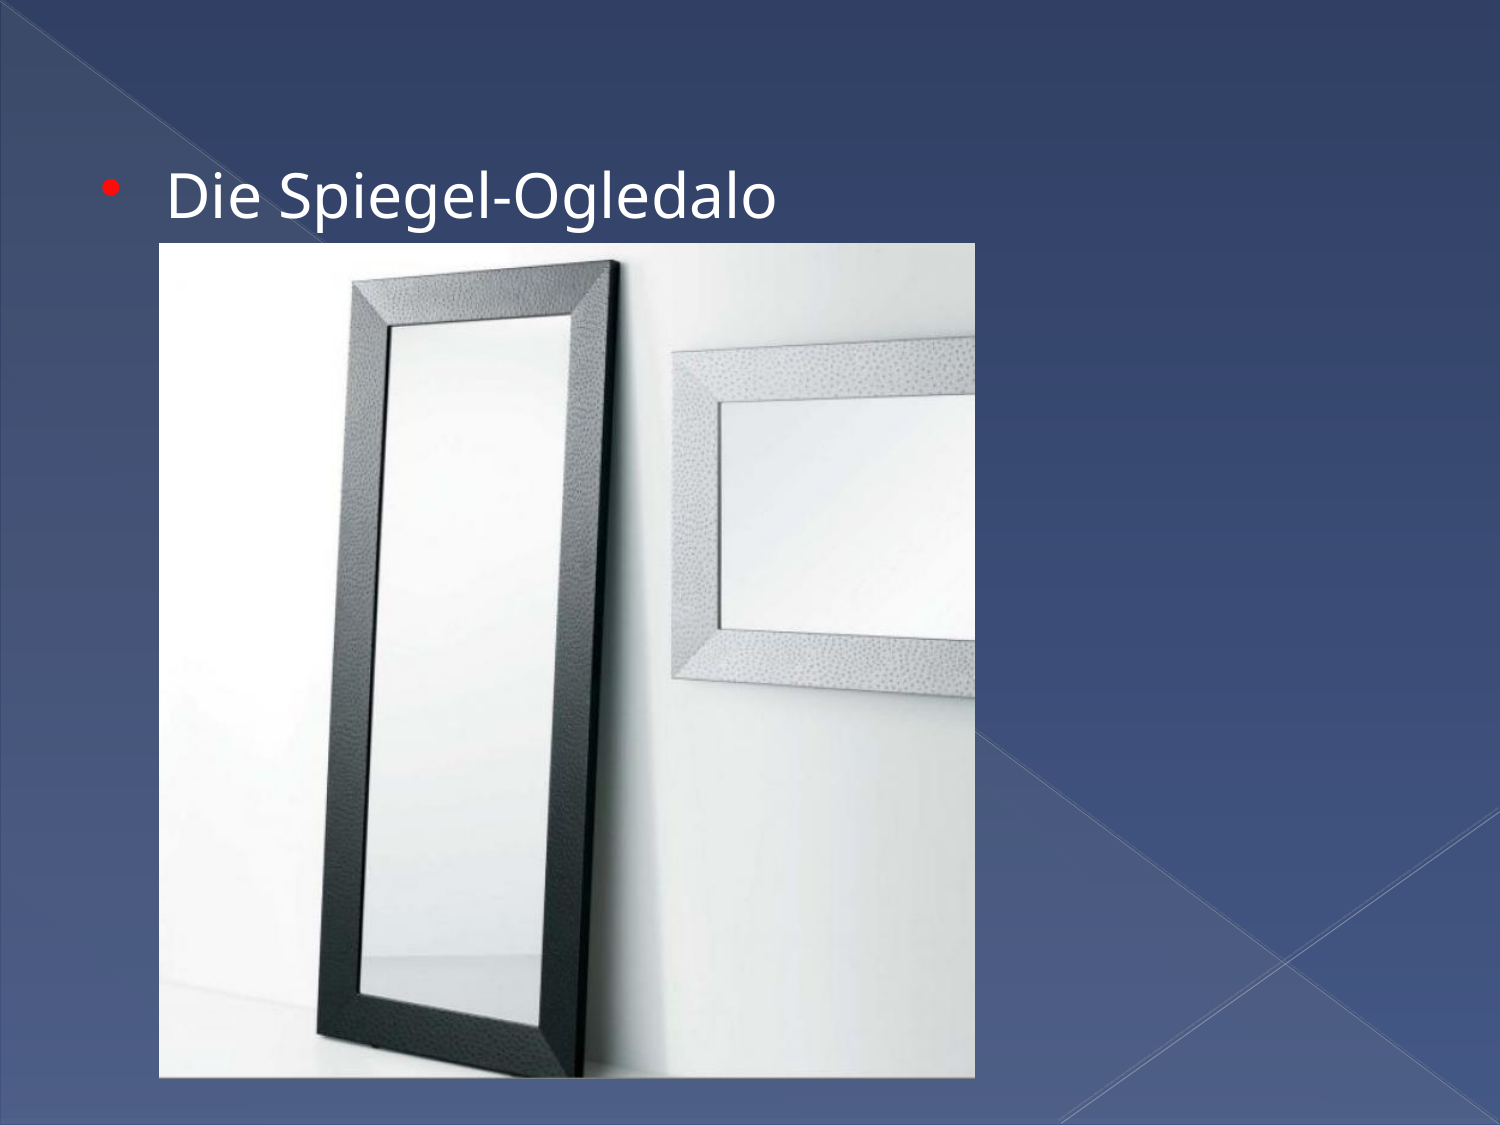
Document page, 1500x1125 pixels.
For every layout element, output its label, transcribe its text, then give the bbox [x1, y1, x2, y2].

picture [159, 243, 975, 1079]
list Die Spiegel-Ogledalo [76, 148, 1427, 899]
